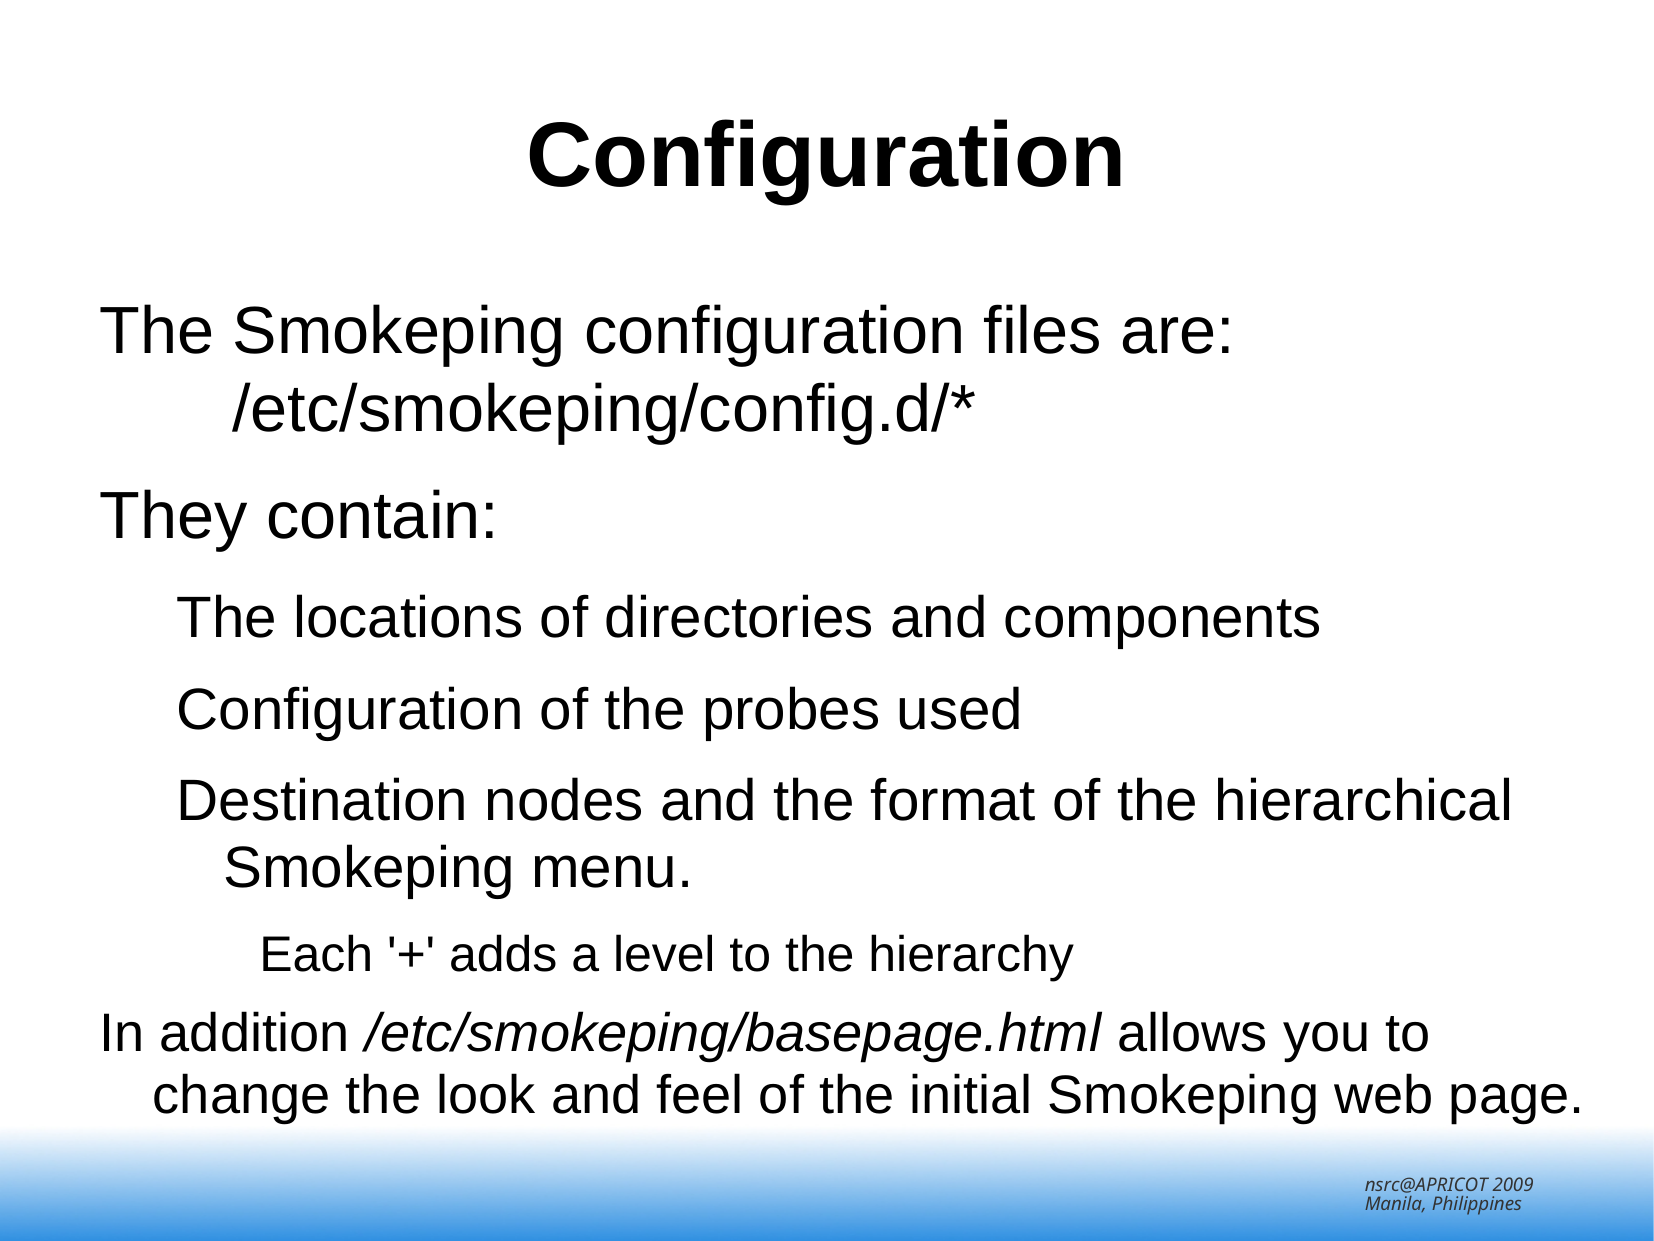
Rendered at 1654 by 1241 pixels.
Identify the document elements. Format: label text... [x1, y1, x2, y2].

picture [0, 1124, 1654, 1241]
title Configuration [82, 49, 1571, 257]
list The Smokeping configuration files are: /etc/smokeping/config.d/* They contain: The locations of directories and components Configuration of the probes used Destination nodes and the format of the hierarchical Smokeping menu. Each '+' adds a level to the hierarchy In addition /etc/smokeping/basepage.html allows you to change the look and feel of the initial Smokeping web page. [82, 290, 1613, 1123]
